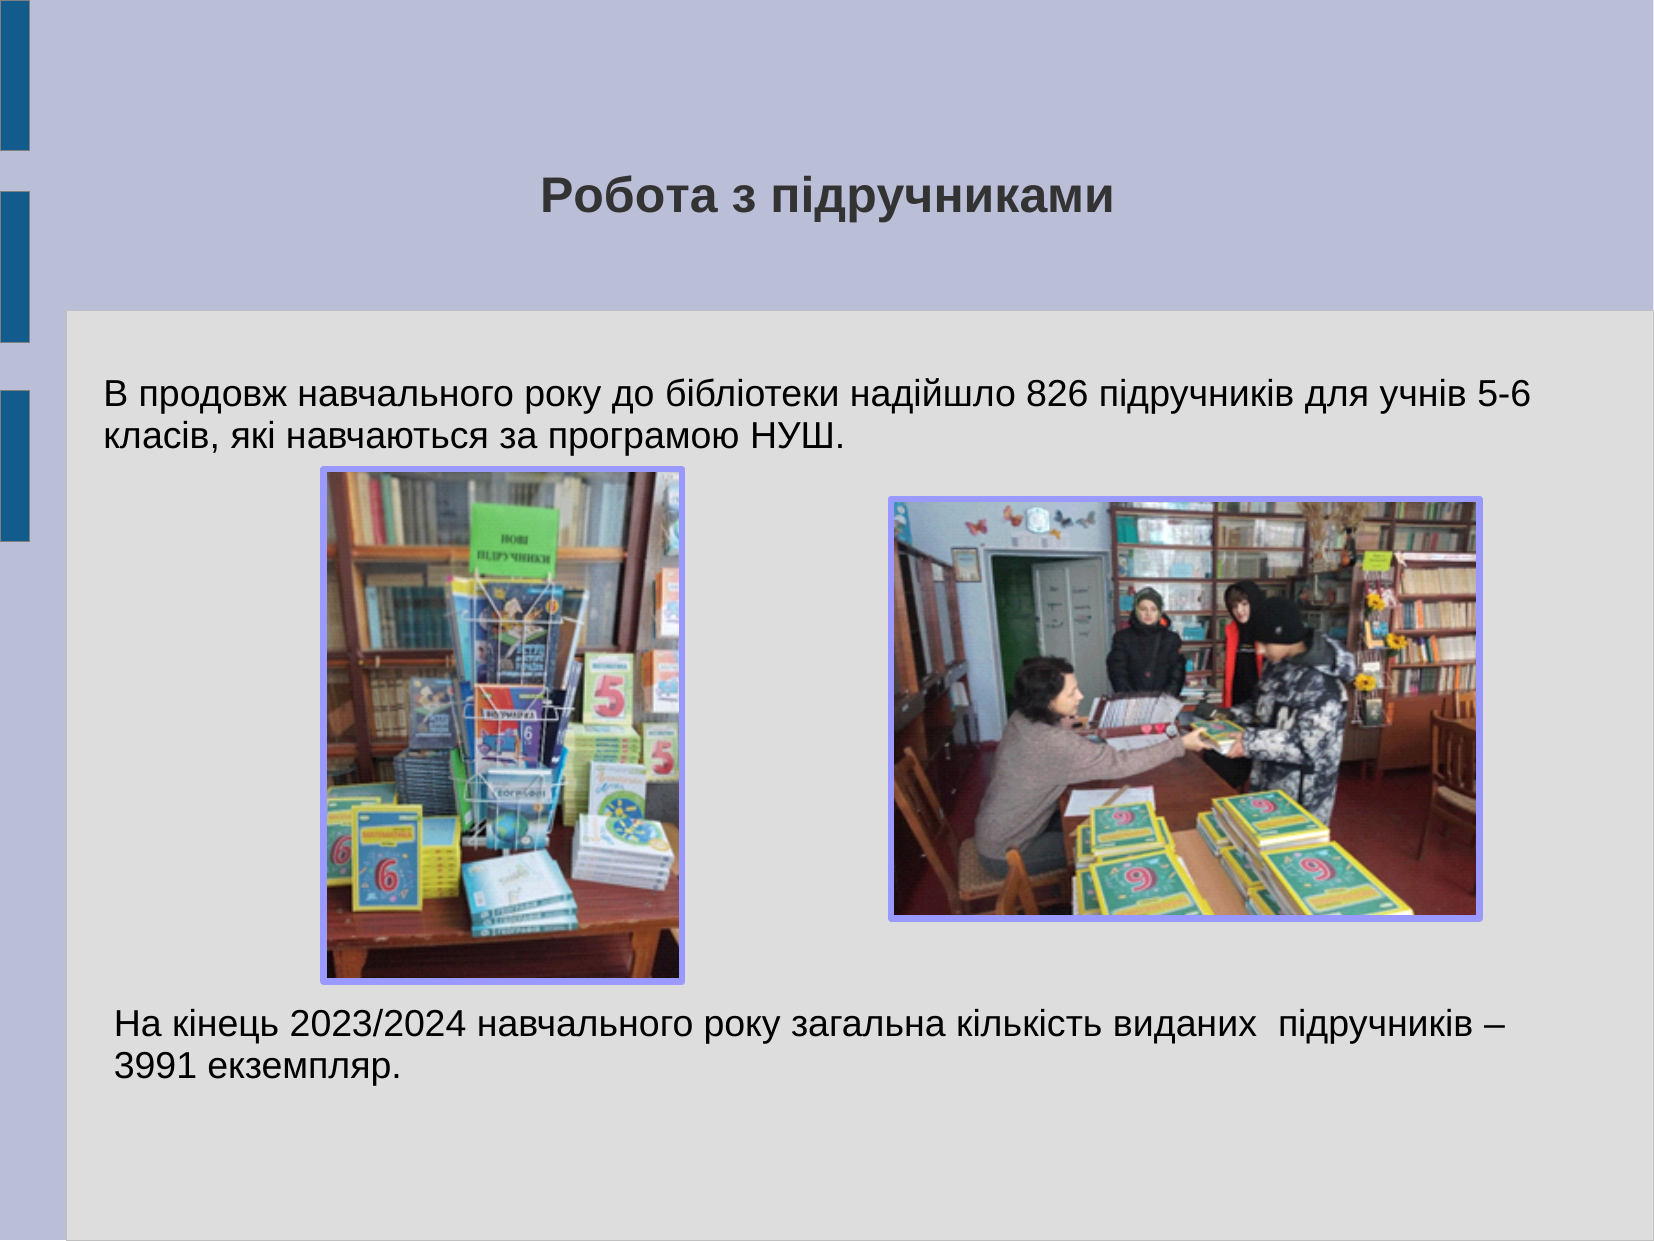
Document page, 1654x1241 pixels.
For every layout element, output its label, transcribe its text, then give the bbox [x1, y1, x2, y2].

title Робота з підручниками [121, 91, 1534, 299]
picture [894, 501, 1477, 916]
picture [326, 472, 680, 979]
text_box В продовж навчального року до бібліотеки надійшло 826 підручників для учнів 5-6 класів, які навчаються за програмою НУШ. На кінець 2023/2024 навчального року загальна кількість виданих підручників – 3991 екземпляр. [88, 365, 1641, 1096]
